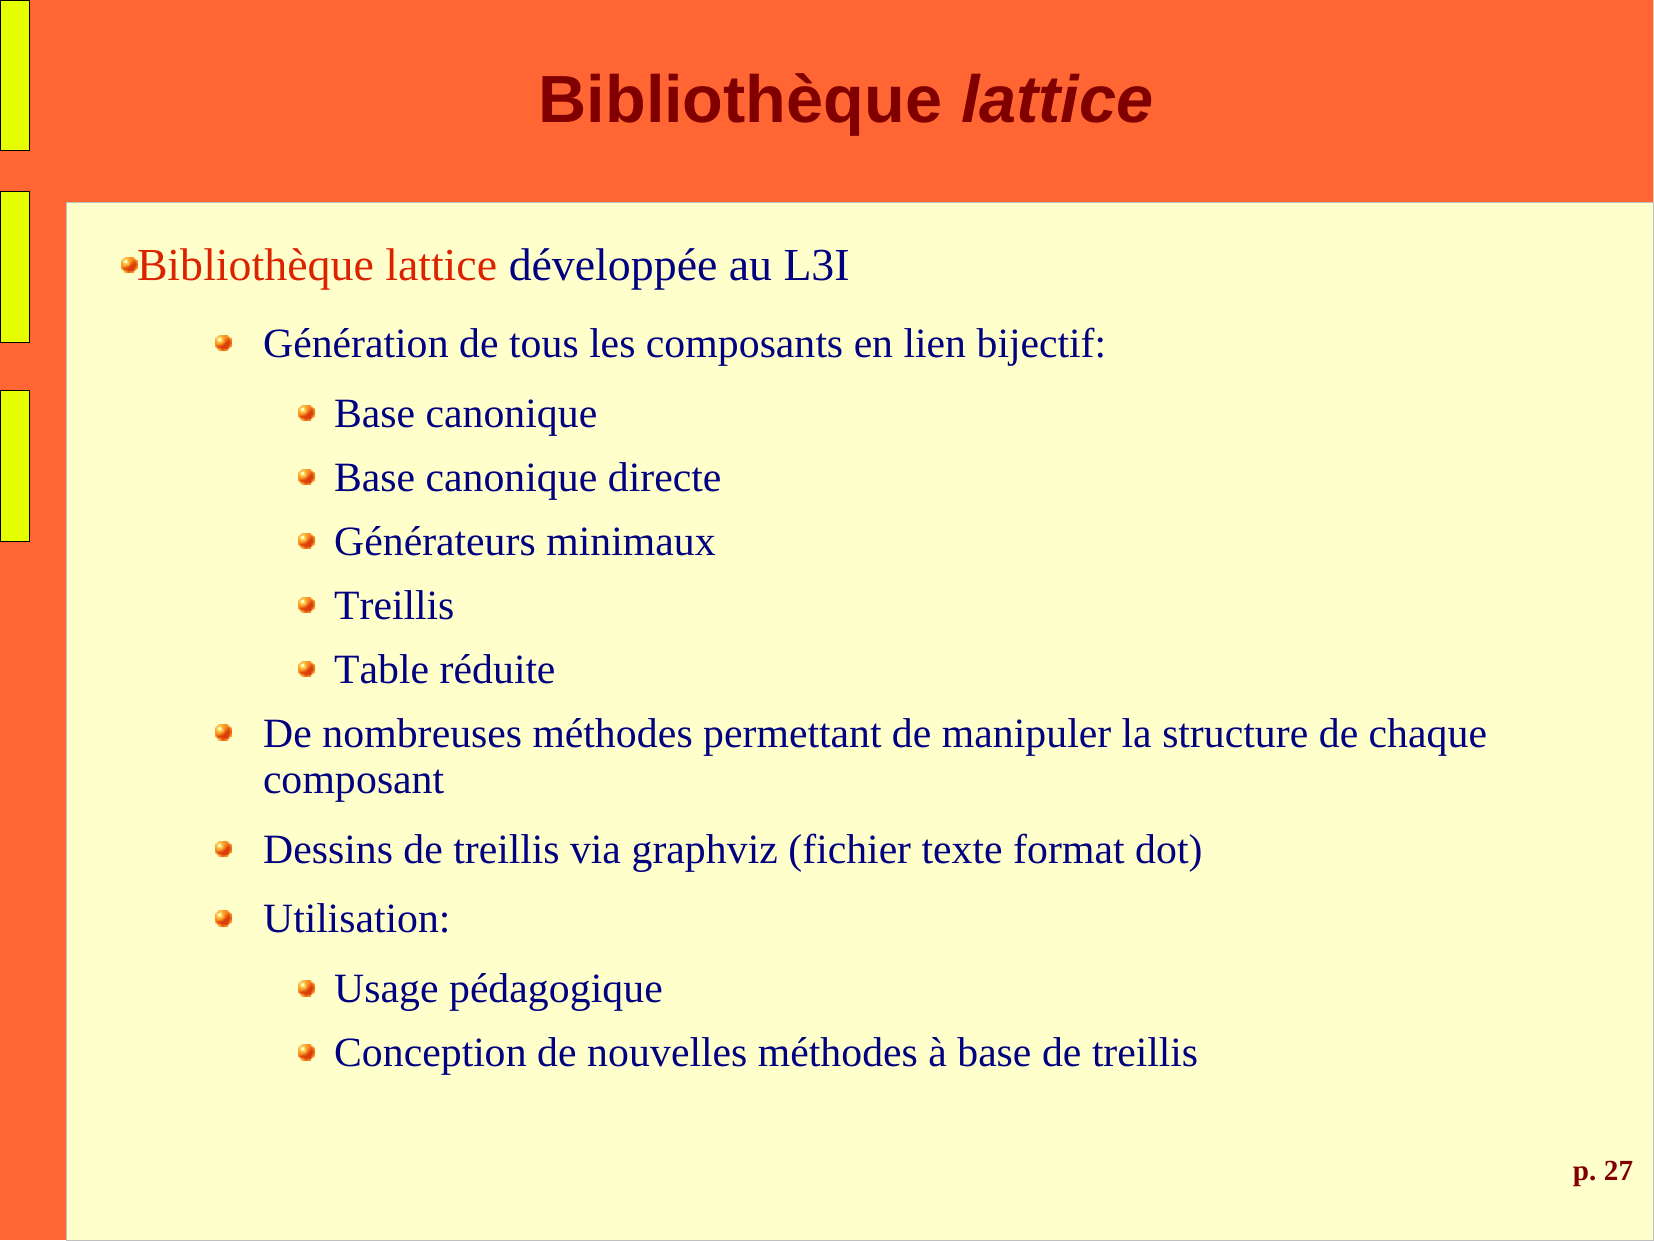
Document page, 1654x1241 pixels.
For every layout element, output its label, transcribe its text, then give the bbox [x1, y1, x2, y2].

list Bibliothèque lattice développée au L3I Génération de tous les composants en lien bijectif: Base canonique Base canonique directe Générateurs minimaux Treillis Table réduite De nombreuses méthodes permettant de manipuler la structure de chaque composant Dessins de treillis via graphviz (fichier texte format dot) Utilisation: Usage pédagogique Conception de nouvelles méthodes à base de treillis [121, 239, 1534, 1127]
title Bibliothèque lattice [98, 34, 1594, 166]
